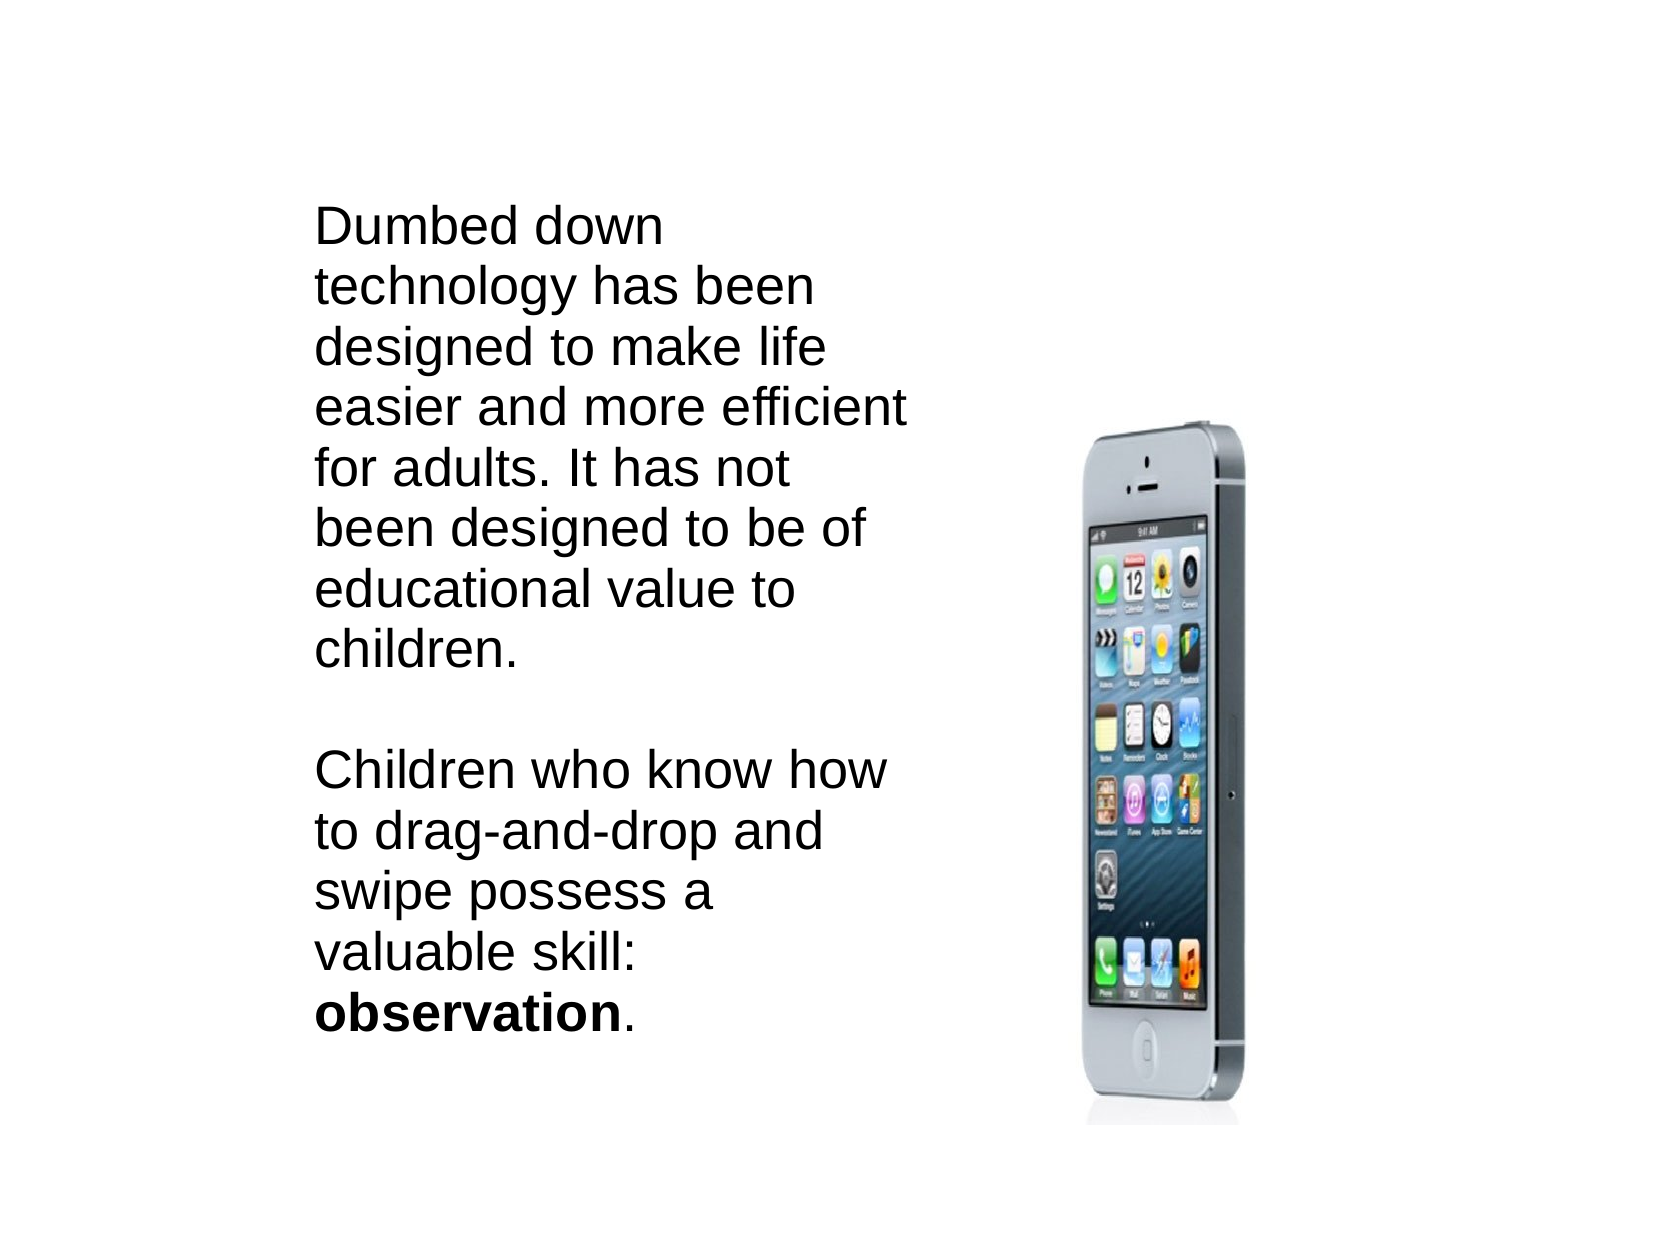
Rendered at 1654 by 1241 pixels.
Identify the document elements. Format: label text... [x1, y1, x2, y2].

picture [730, 374, 1613, 1126]
text_box Dumbed down technology has been designed to make life easier and more efficient for adults. It has not been designed to be of educational value to children. Children who know how to drag-and-drop and swipe possess a valuable skill: observation. [300, 187, 938, 1051]
